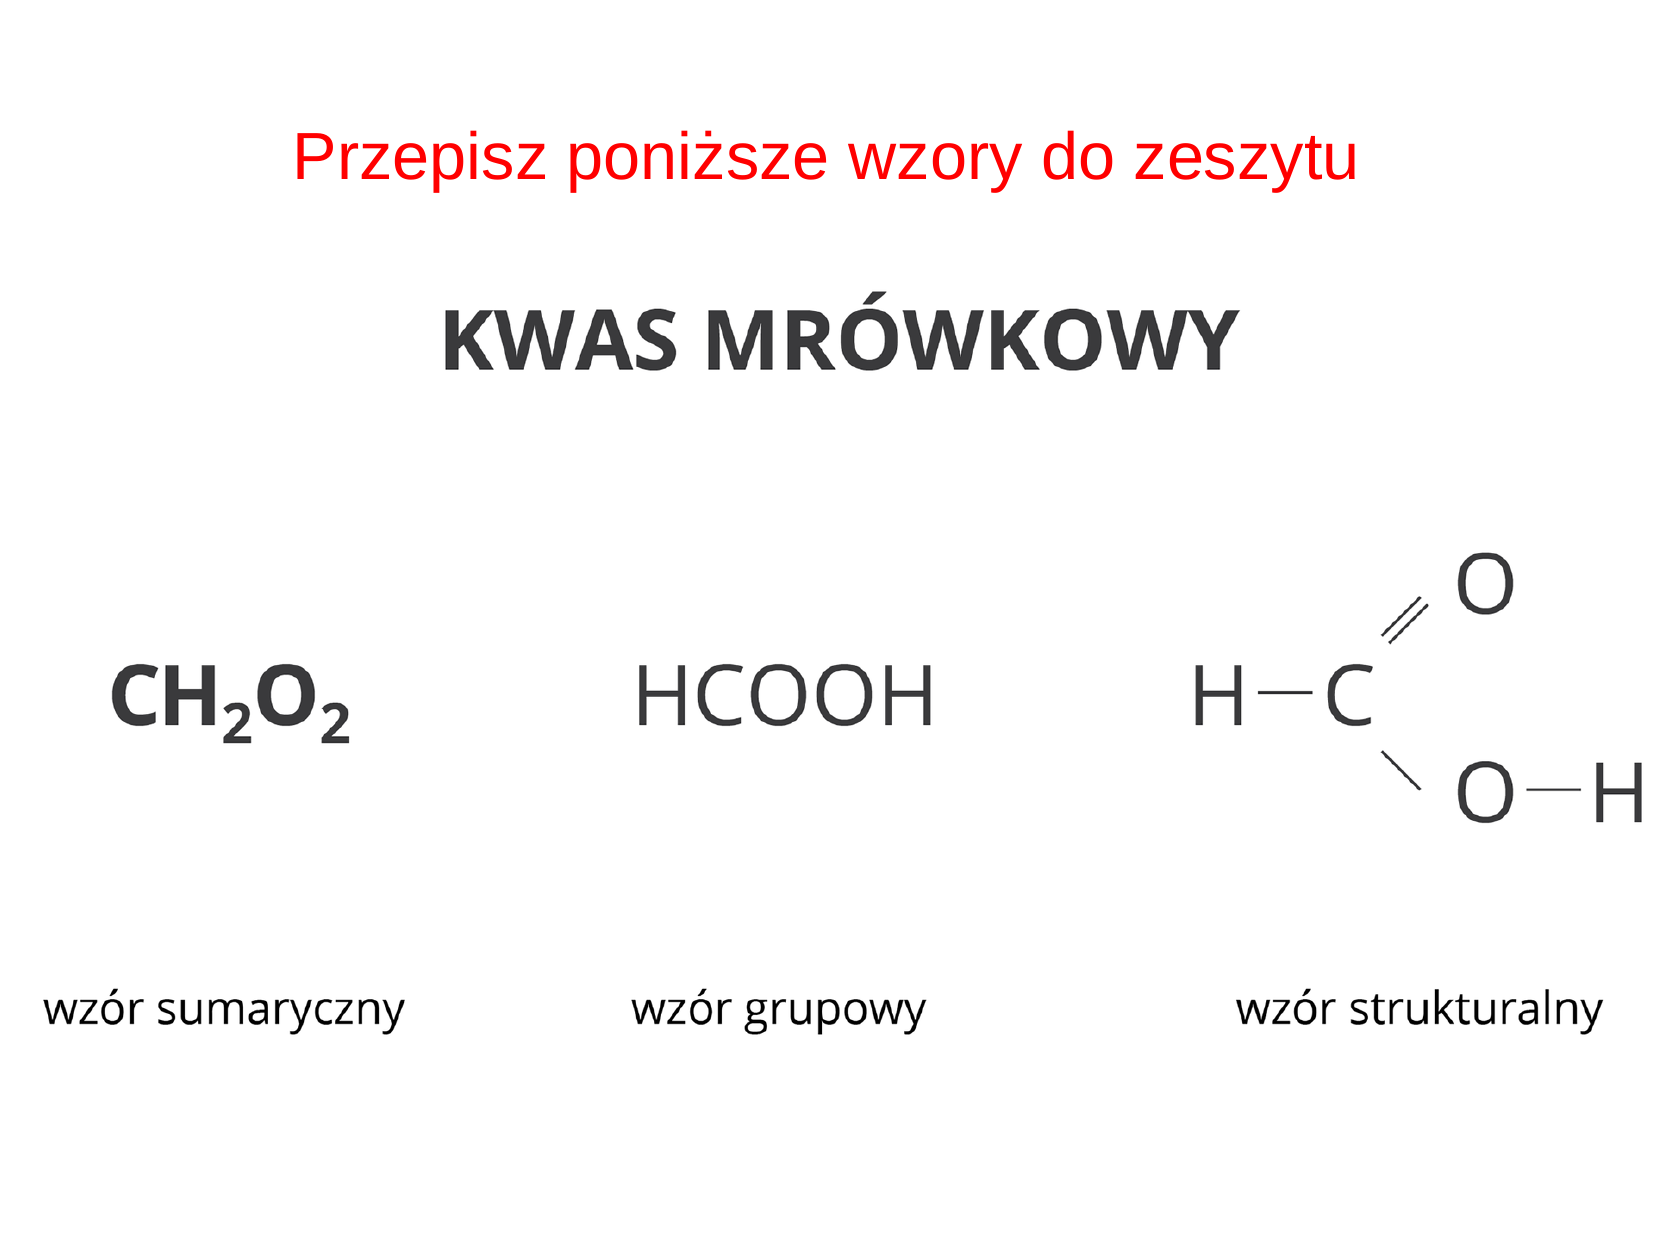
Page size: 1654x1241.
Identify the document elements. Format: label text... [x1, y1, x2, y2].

picture [11, 280, 1654, 1063]
title Przepisz poniższe wzory do zeszytu [82, 49, 1571, 257]
